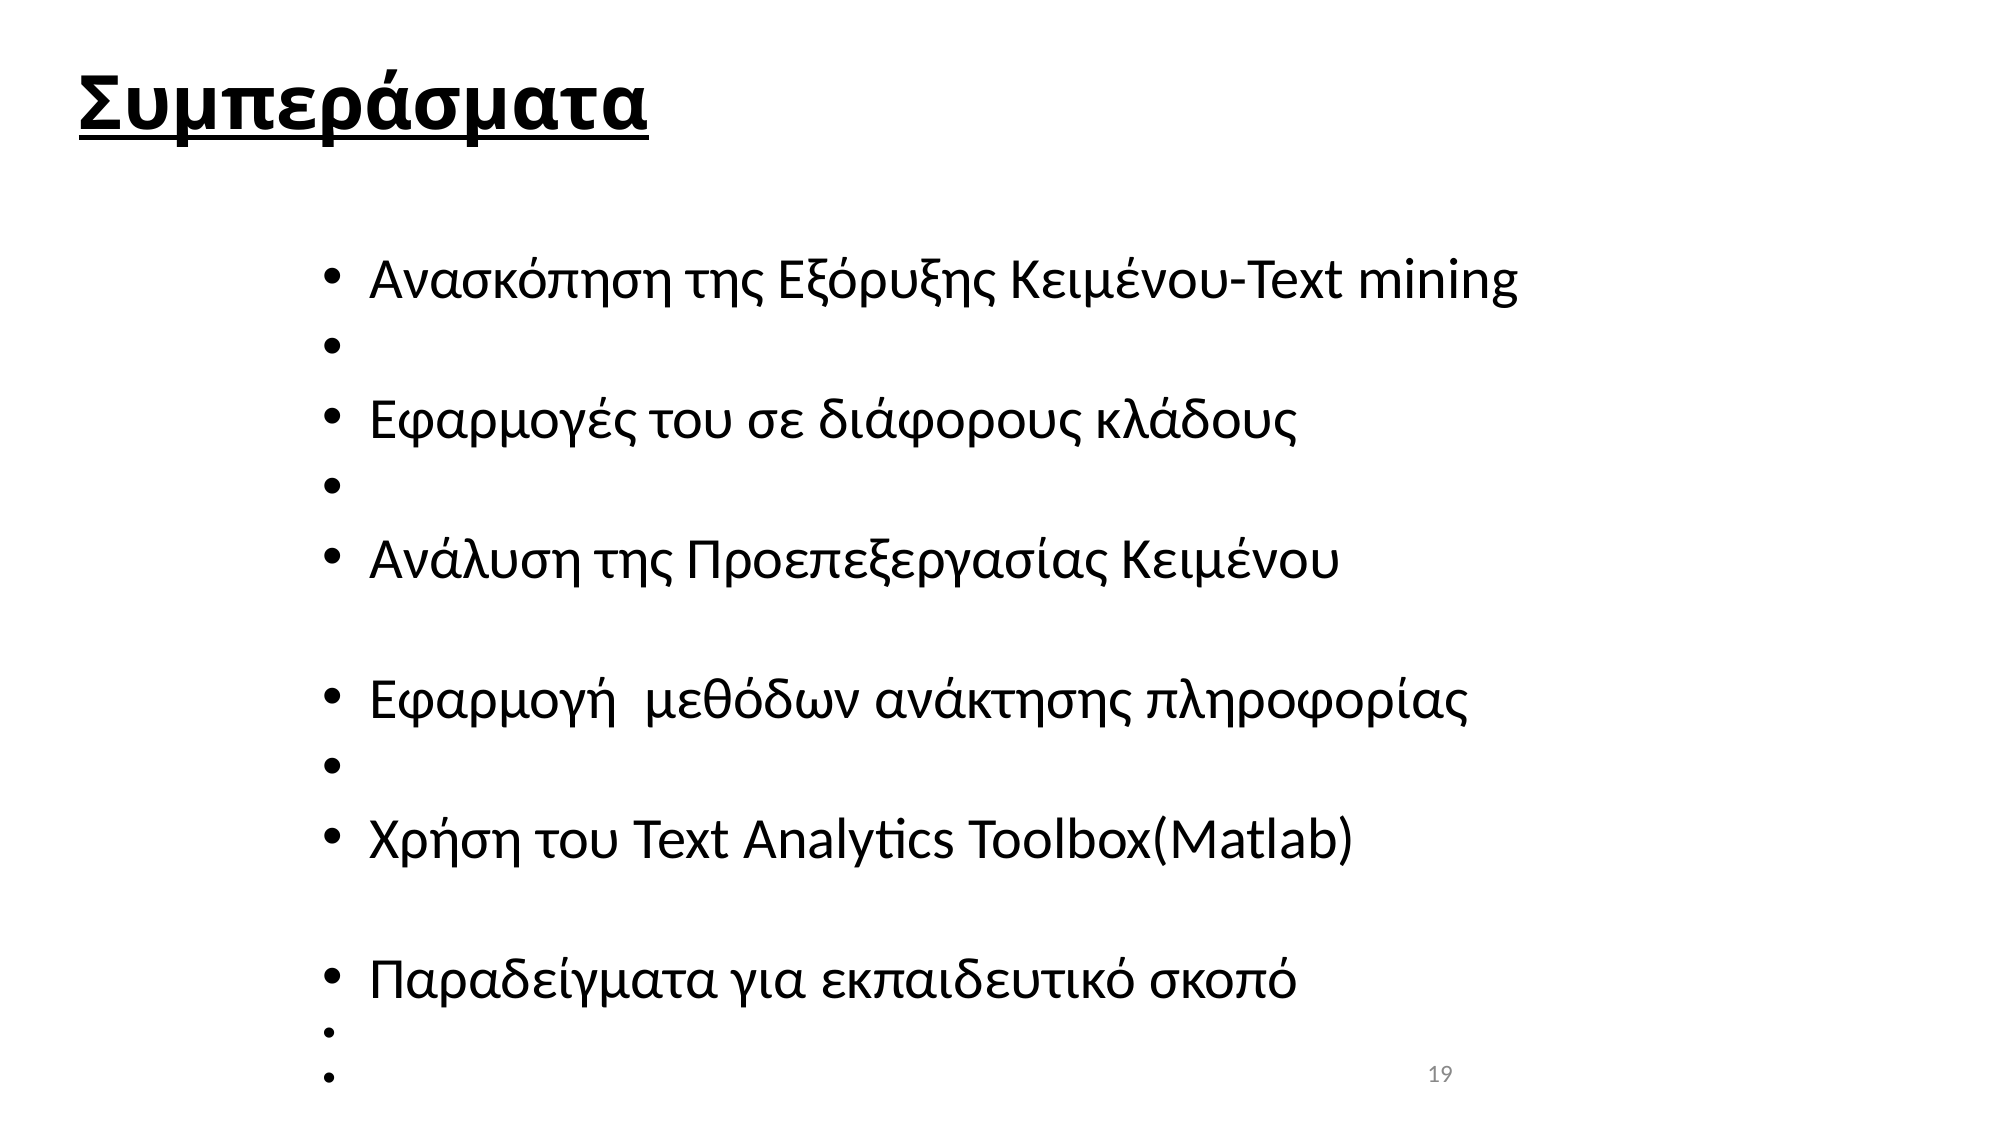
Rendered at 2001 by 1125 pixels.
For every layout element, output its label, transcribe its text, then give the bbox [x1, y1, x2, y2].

text_box Ανασκόπηση της Εξόρυξης Κειμένου-Text mining Εφαρμογές του σε διάφορους κλάδους Ανάλυση της Προεπεξεργασίας Κειμένου Εφαρμογή μεθόδων ανάκτησης πληροφορίας Χρήση του Text Analytics Toolbox(Matlab) Παραδείγματα για εκπαιδευτικό σκοπό [307, 233, 1651, 1125]
text_box [1412, 1042, 1863, 1103]
title Συμπεράσματα [63, 43, 725, 167]
